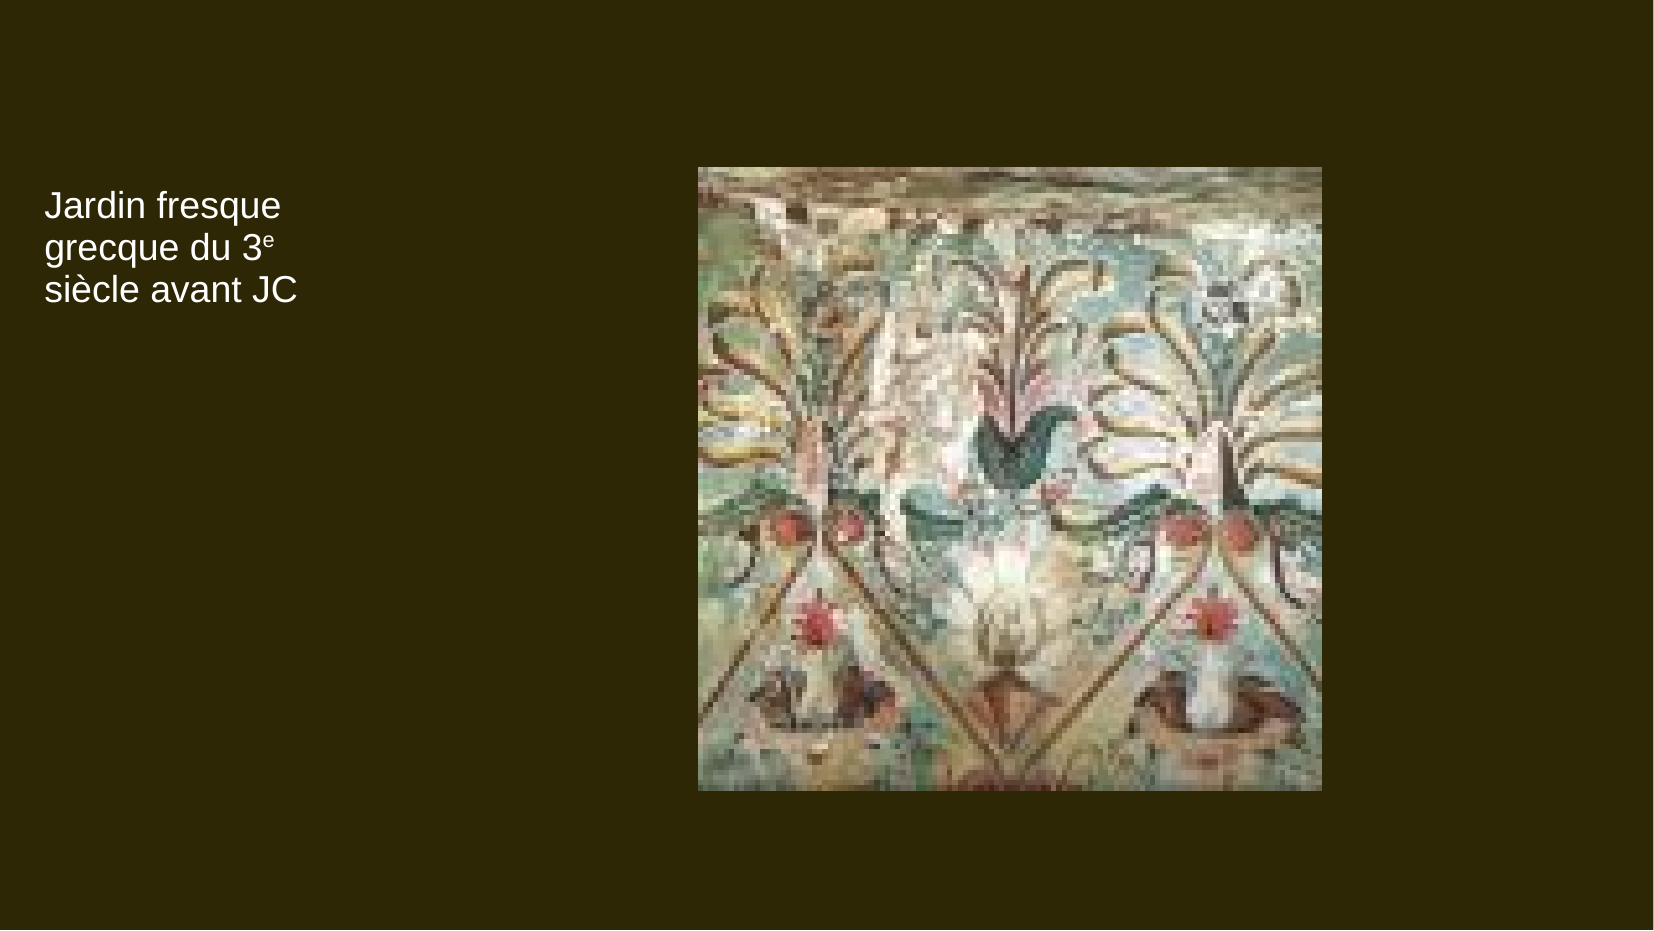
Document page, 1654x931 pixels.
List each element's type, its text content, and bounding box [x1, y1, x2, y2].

text_box Jardin fresque grecque du 3e siècle avant JC [29, 177, 355, 612]
picture [698, 167, 1322, 791]
